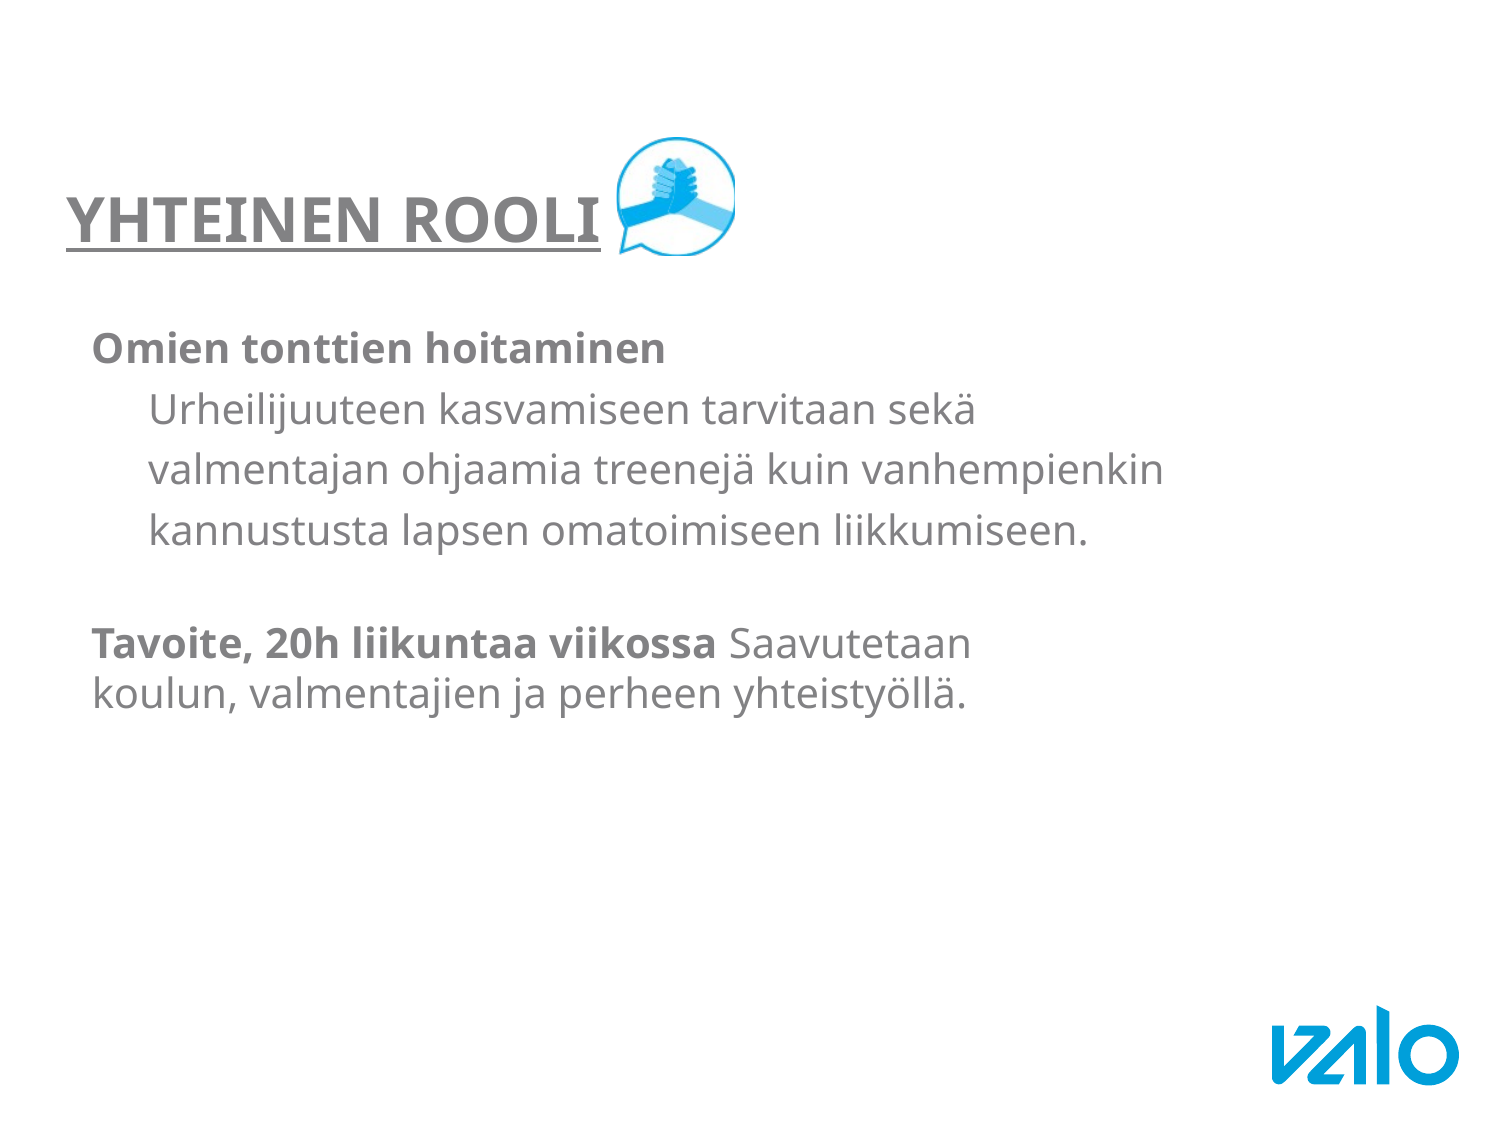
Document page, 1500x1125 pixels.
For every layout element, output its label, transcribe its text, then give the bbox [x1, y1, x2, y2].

picture [616, 137, 735, 256]
title YHTEINEN ROOLI [0, 161, 1093, 350]
list Omien tonttien hoitaminen Urheilijuuteen kasvamiseen tarvitaan sekä valmentajan ohjaamia treenejä kuin vanhempienkin kannustusta lapsen omatoimiseen liikkumiseen. [76, 314, 1215, 562]
text_box Tavoite, 20h liikuntaa viikossa Saavutetaan koulun, valmentajien ja perheen yhteistyöllä. [77, 610, 1113, 725]
